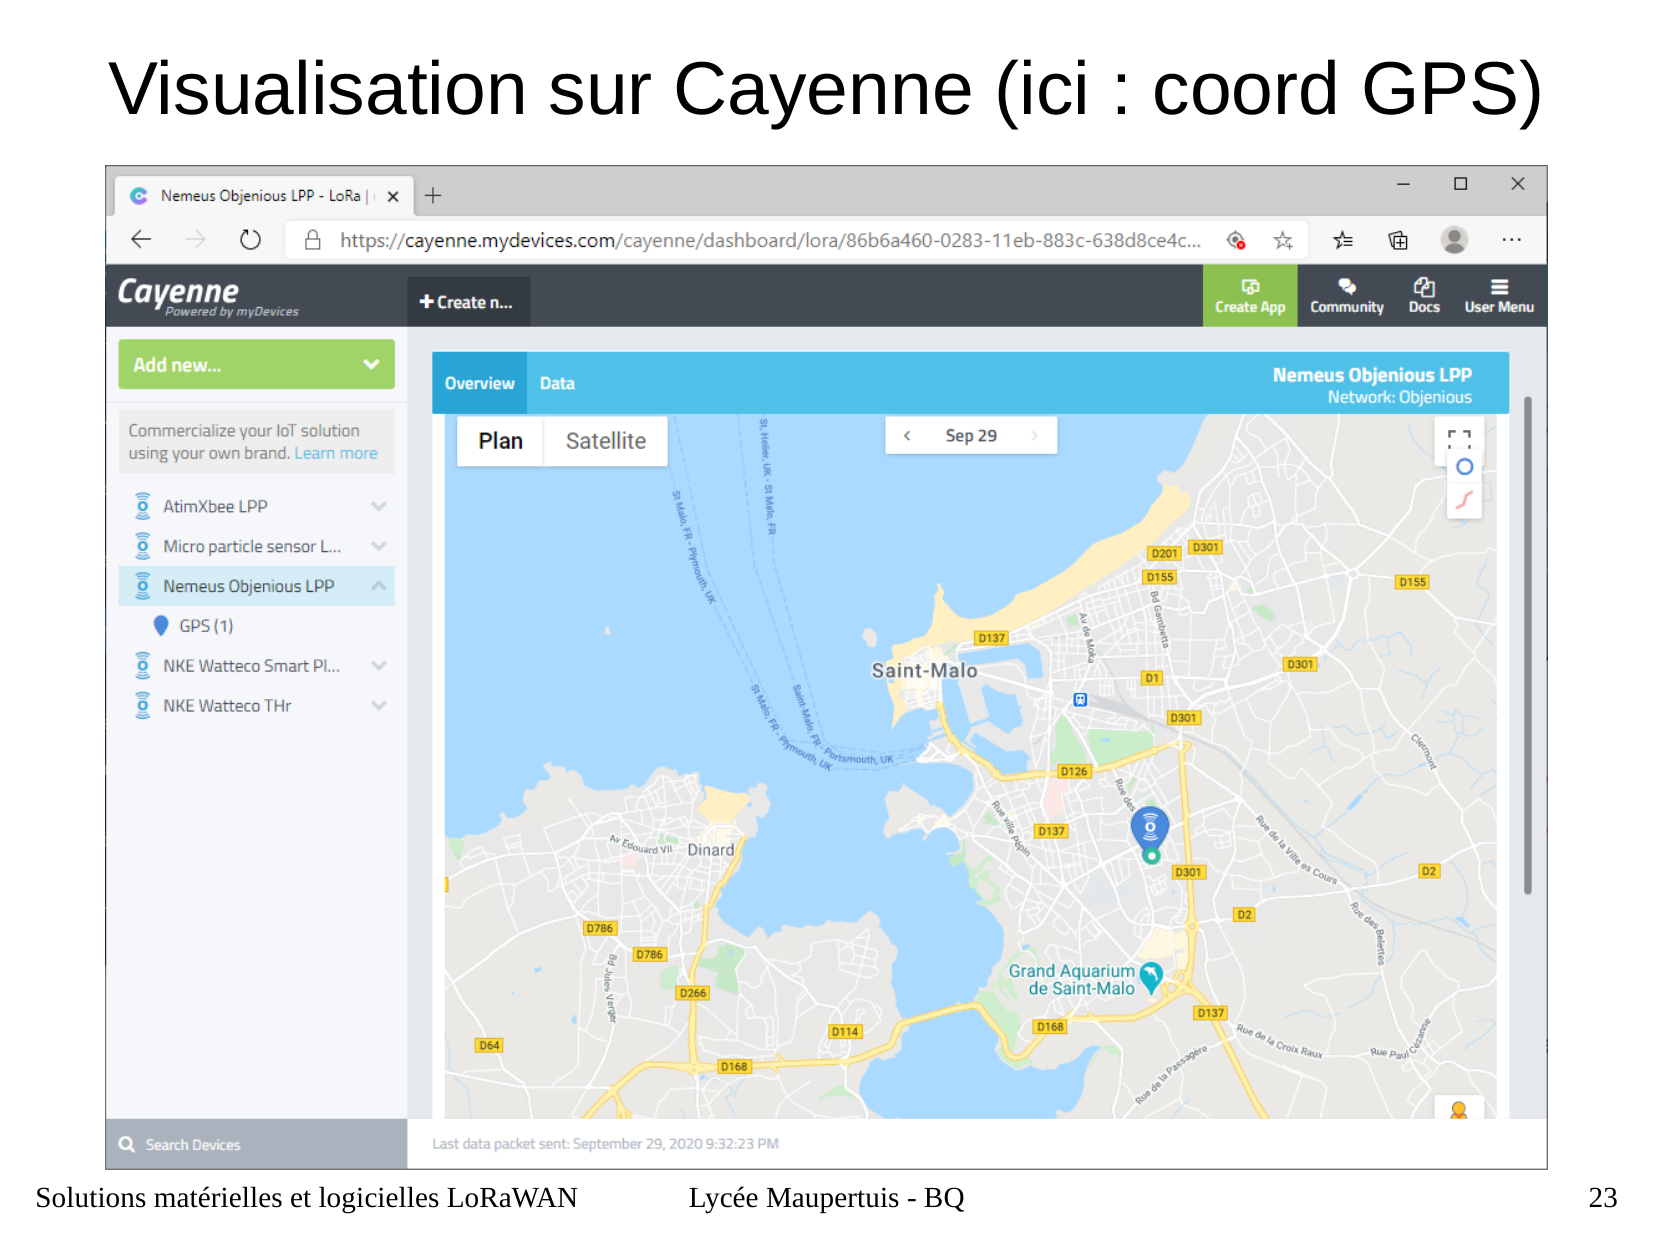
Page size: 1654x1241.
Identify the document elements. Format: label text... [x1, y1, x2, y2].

title Visualisation sur Cayenne (ici : coord GPS) [35, 35, 1619, 142]
picture [105, 165, 1548, 1170]
